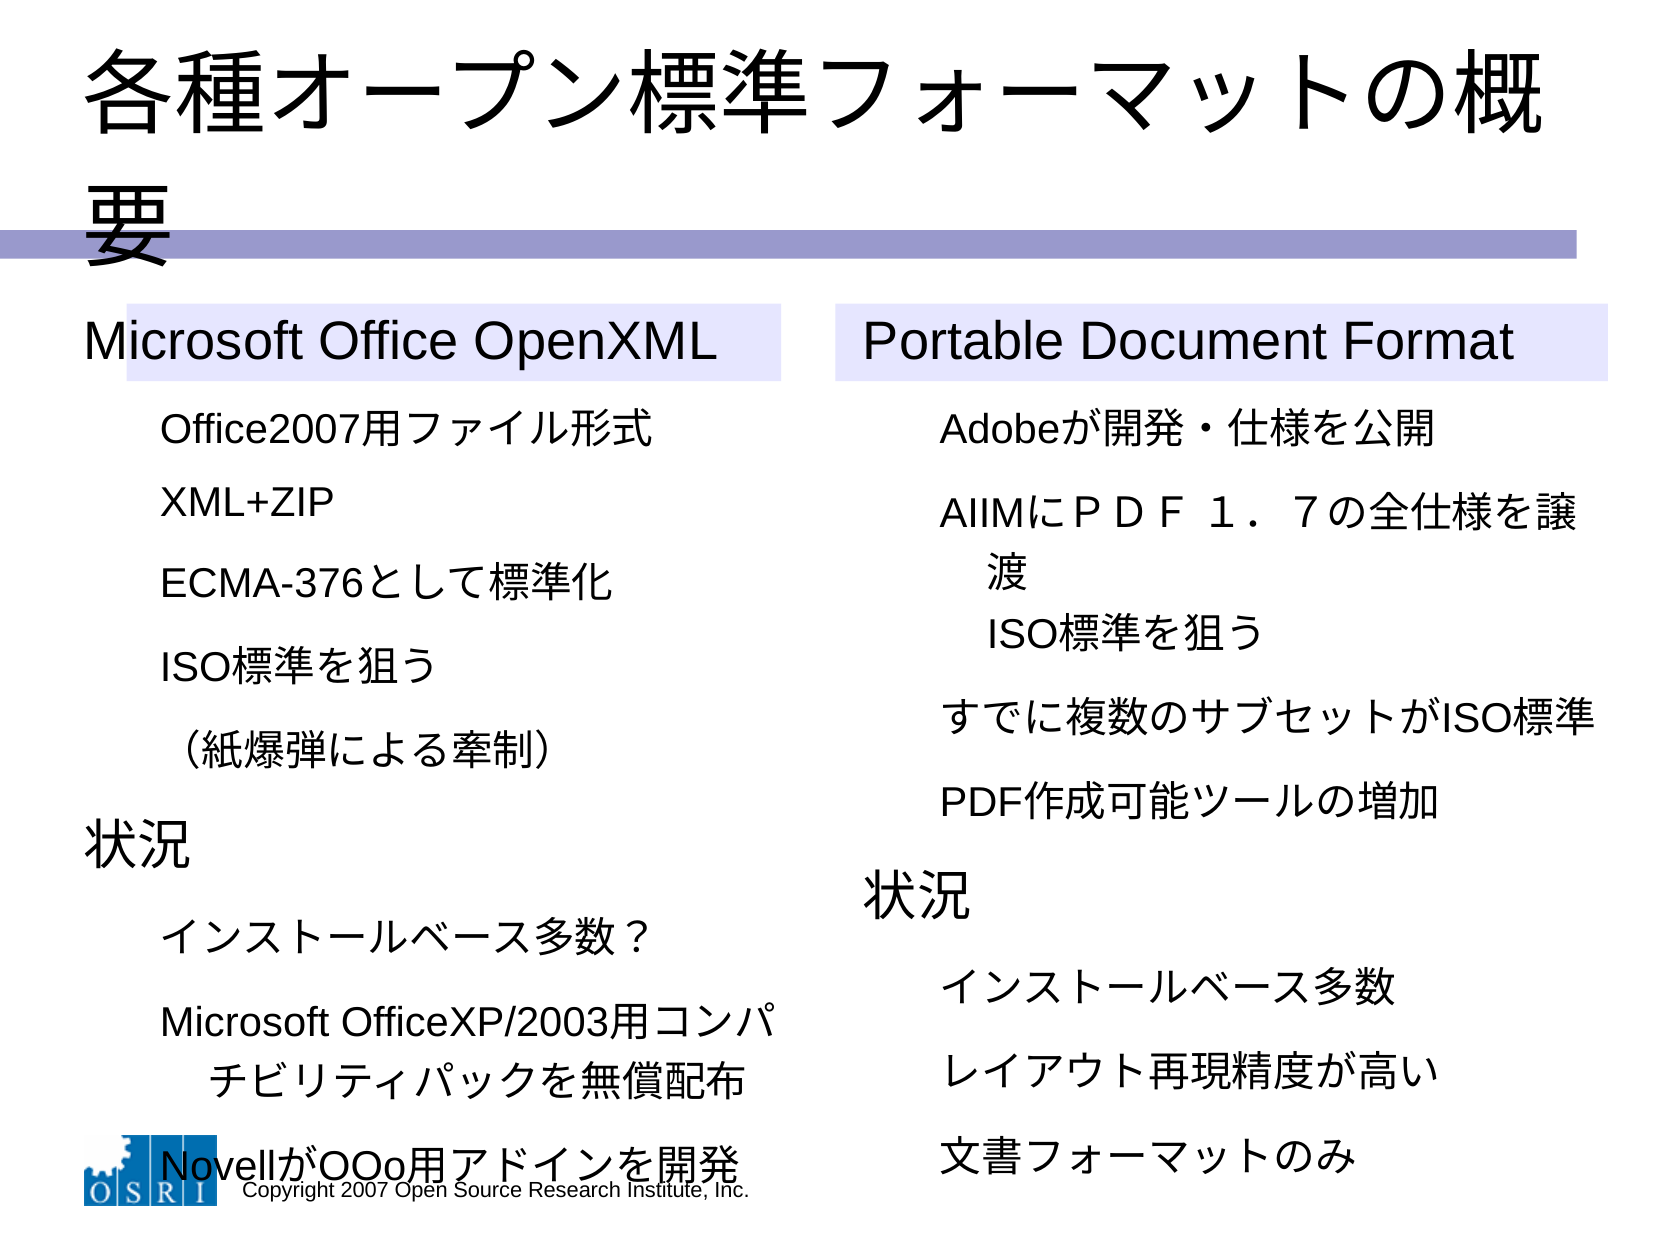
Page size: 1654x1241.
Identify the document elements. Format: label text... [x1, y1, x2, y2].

text_box [126, 303, 782, 310]
picture [84, 1135, 217, 1206]
title 各種オープン標準フォーマットの概要 [82, 49, 1571, 257]
text_box [835, 303, 1608, 382]
list Microsoft Office OpenXML Office2007用ファイル形式 XML+ZIP ECMA-376として標準化 ISO標準を狙う （紙爆弾による牽制） 状況 インストールベース多数？ Microsoft OfficeXP/2003用コンパチビリティパックを無償配布 NovellがOOo用アドインを開発 [65, 310, 792, 1129]
list Portable Document Format Adobeが開発・仕様を公開 AIIMにＰＤＦ １．７の全仕様を譲渡 ISO標準を狙う すでに複数のサブセットがISO標準 PDF作成可能ツールの増加 状況 インストールベース多数 レイアウト再現精度が高い 文書フォーマットのみ [845, 310, 1608, 1114]
